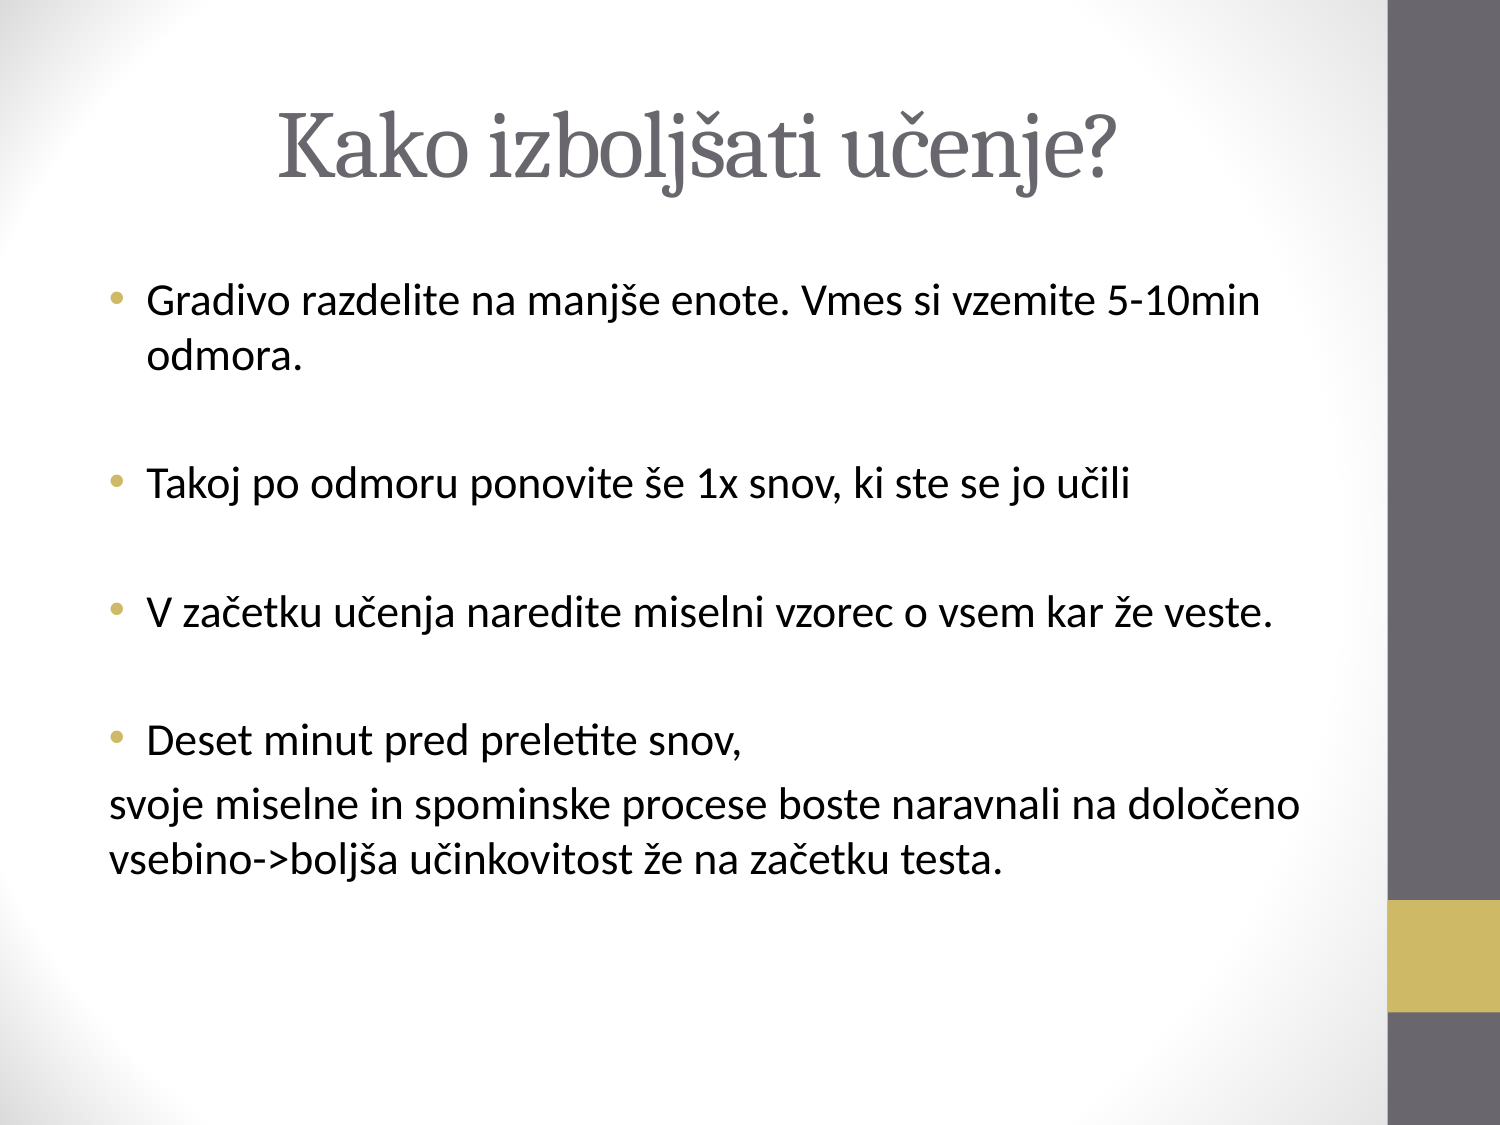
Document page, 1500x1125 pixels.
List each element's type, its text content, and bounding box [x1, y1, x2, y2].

picture [0, 0, 1387, 1125]
list Gradivo razdelite na manjše enote. Vmes si vzemite 5-10min odmora. Takoj po odmoru ponovite še 1x snov, ki ste se jo učili V začetku učenja naredite miselni vzorec o vsem kar že veste. Deset minut pred preletite snov, svoje miselne in spominske procese boste naravnali na določeno vsebino->boljša učinkovitost že na začetku testa. [75, 262, 1325, 1050]
title Kako izboljšati učenje? [75, 45, 1325, 233]
